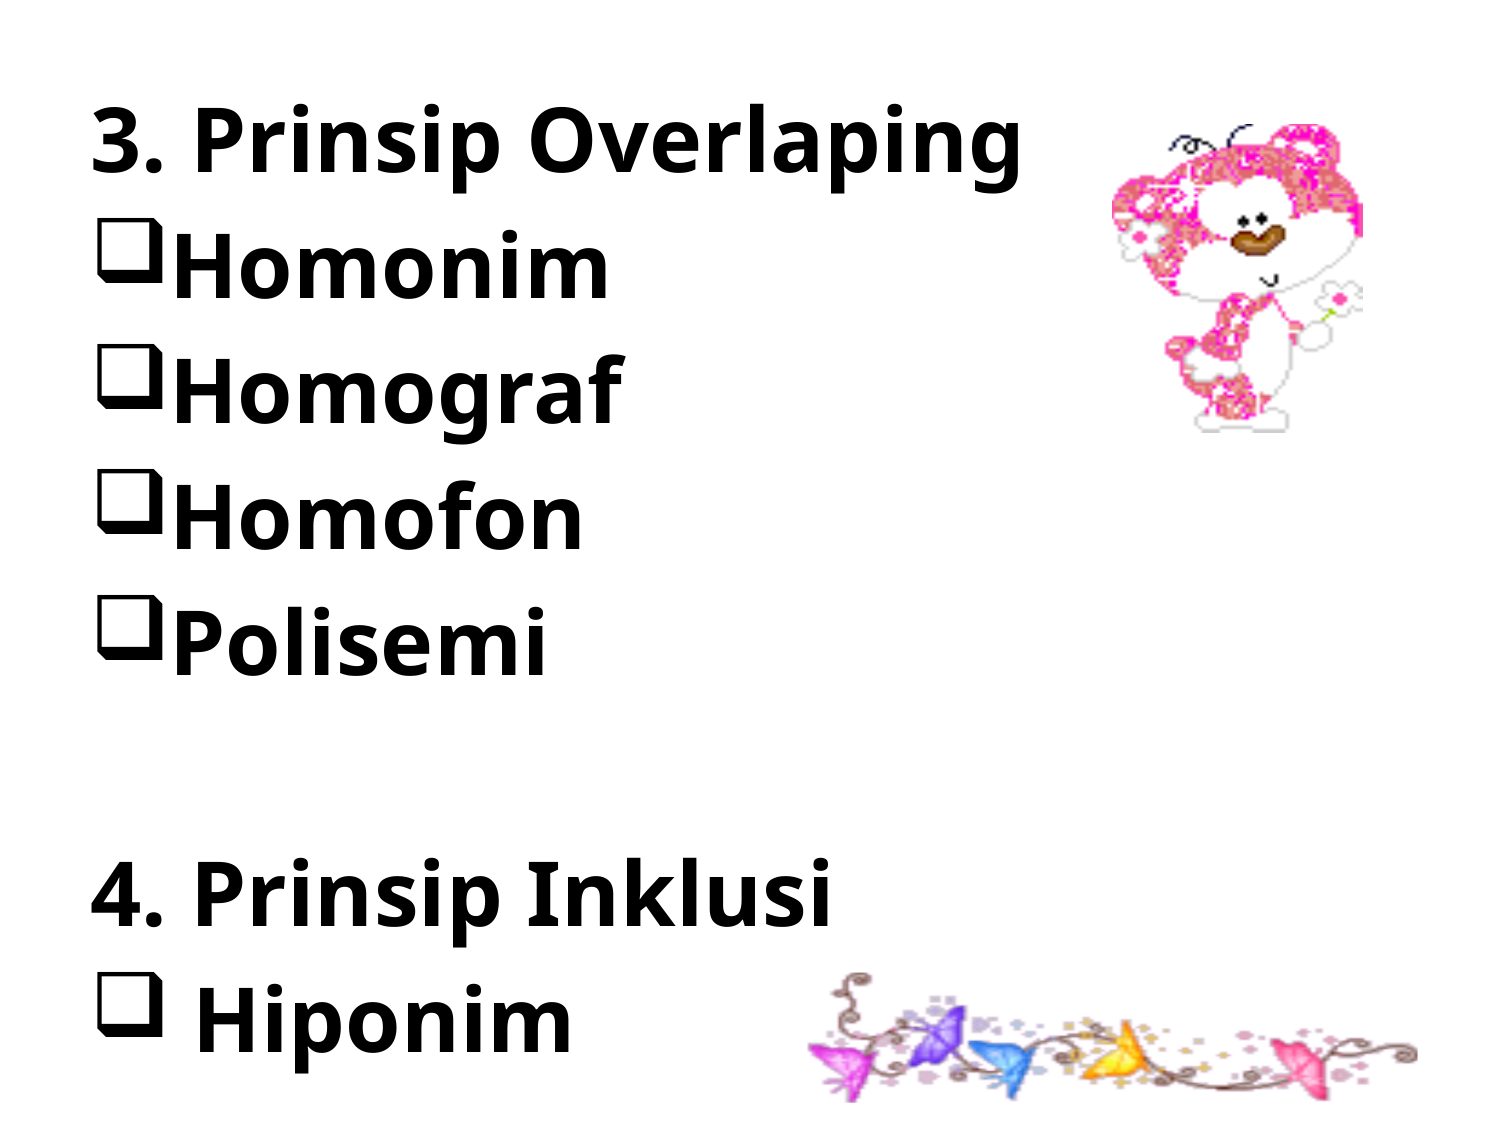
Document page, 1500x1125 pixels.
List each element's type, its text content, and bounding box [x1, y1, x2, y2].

picture [807, 972, 1418, 1103]
list 3. Prinsip Overlaping Homonim Homograf Homofon Polisemi 4. Prinsip Inklusi Hiponim [75, 75, 1425, 1088]
picture [1112, 124, 1363, 433]
